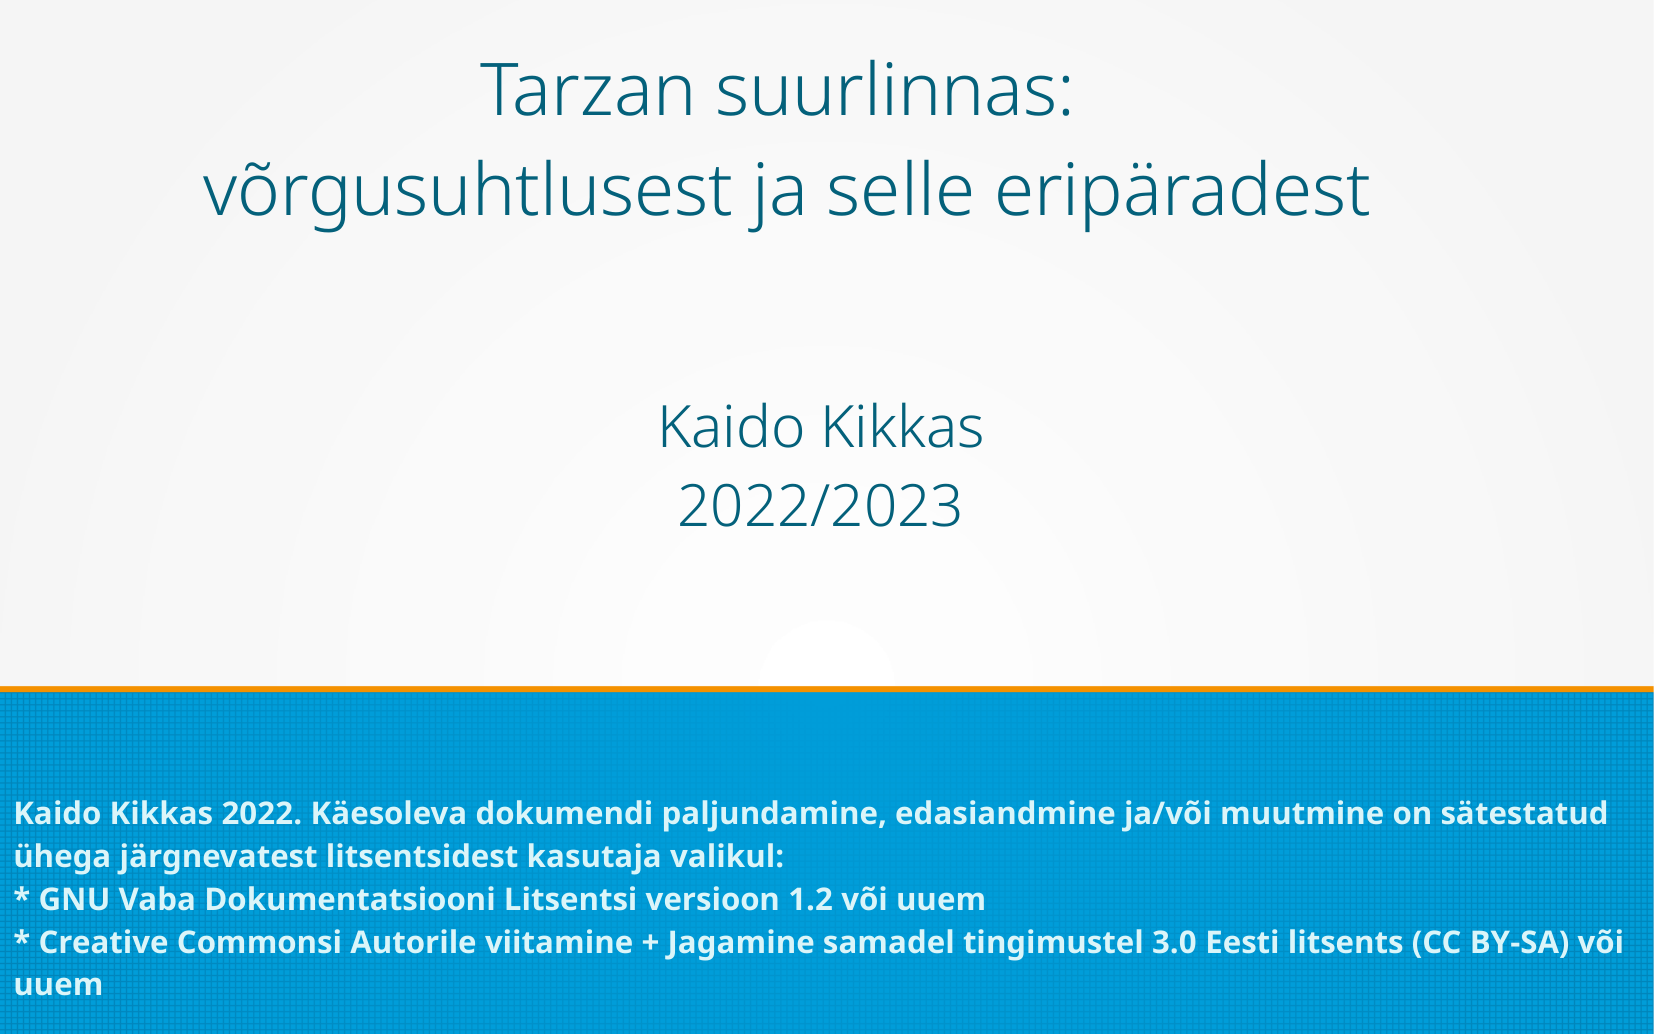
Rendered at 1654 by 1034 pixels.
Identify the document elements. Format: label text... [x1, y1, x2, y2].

picture [0, 0, 1654, 692]
title Kaido Kikkas 2022/2023 [259, 344, 1382, 544]
title Tarzan suurlinnas: võrgusuhtlusest ja selle eripäradest [75, 37, 1501, 237]
subtitle Kaido Kikkas 2022. Käesoleva dokumendi paljundamine, edasiandmine ja/või muutmine on sätestatud ühega järgnevatest litsentsidest kasutaja valikul: * GNU Vaba Dokumentatsiooni Litsentsi versioon 1.2 või uuem * Creative Commonsi Autorile viitamine + Jagamine samadel tingimustel 3.0 Eesti litsents (CC BY-SA) või uuem [13, 791, 1630, 1004]
